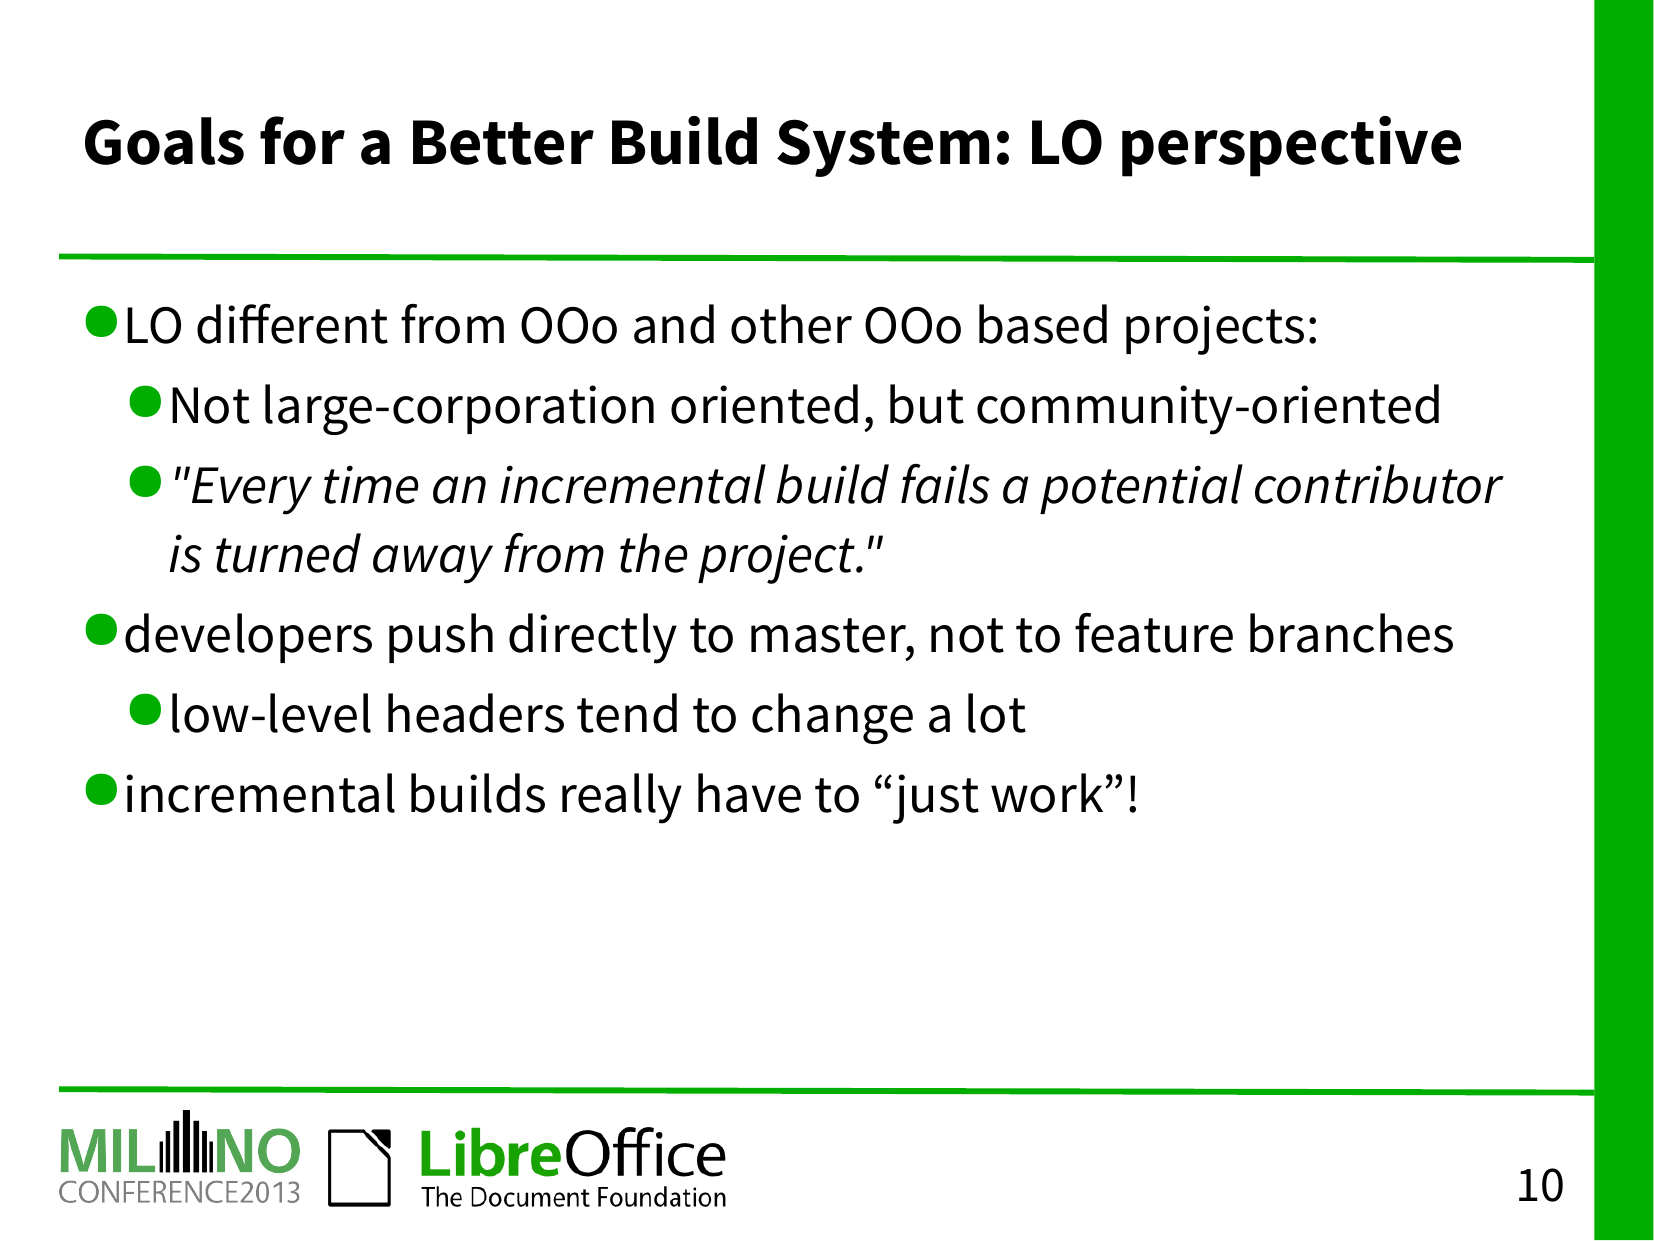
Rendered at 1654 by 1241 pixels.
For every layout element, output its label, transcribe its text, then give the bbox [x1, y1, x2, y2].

list LO different from OOo and other OOo based projects: Not large-corporation oriented, but community-oriented "Every time an incremental build fails a potential contributor is turned away from the project." developers push directly to master, not to feature branches low-level headers tend to change a lot incremental builds really have to “just work”! [35, 290, 1524, 1010]
title Goals for a Better Build System: LO perspective [47, 66, 1583, 215]
picture [59, 1093, 756, 1241]
